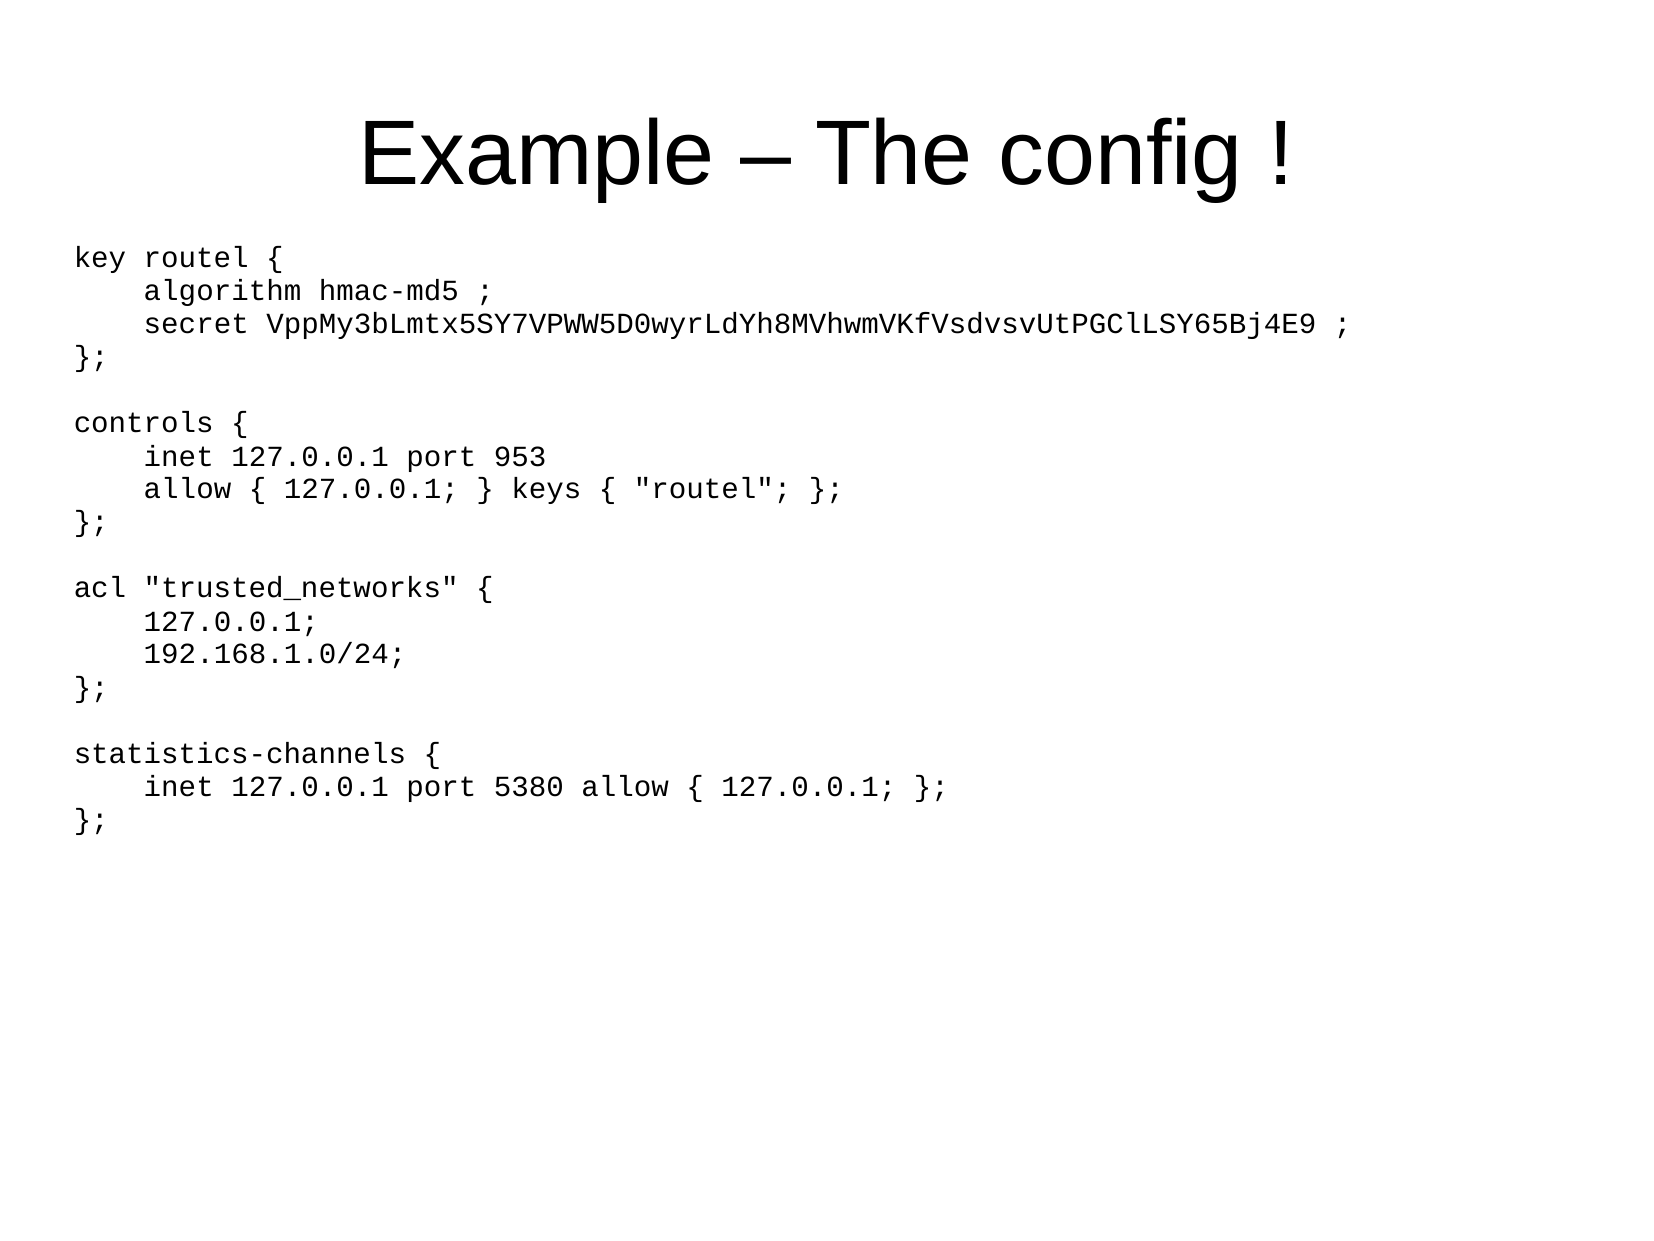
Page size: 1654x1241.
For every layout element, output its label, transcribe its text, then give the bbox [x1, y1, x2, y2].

text_box key routel { algorithm hmac-md5 ; secret VppMy3bLmtx5SY7VPWW5D0wyrLdYh8MVhwmVKfVsdvsvUtPGClLSY65Bj4E9 ; }; controls { inet 127.0.0.1 port 953 allow { 127.0.0.1; } keys { "routel"; }; }; acl "trusted_networks" { 127.0.0.1; 192.168.1.0/24; }; statistics-channels { inet 127.0.0.1 port 5380 allow { 127.0.0.1; }; }; [59, 236, 1595, 846]
title Example – The config ! [82, 49, 1571, 236]
